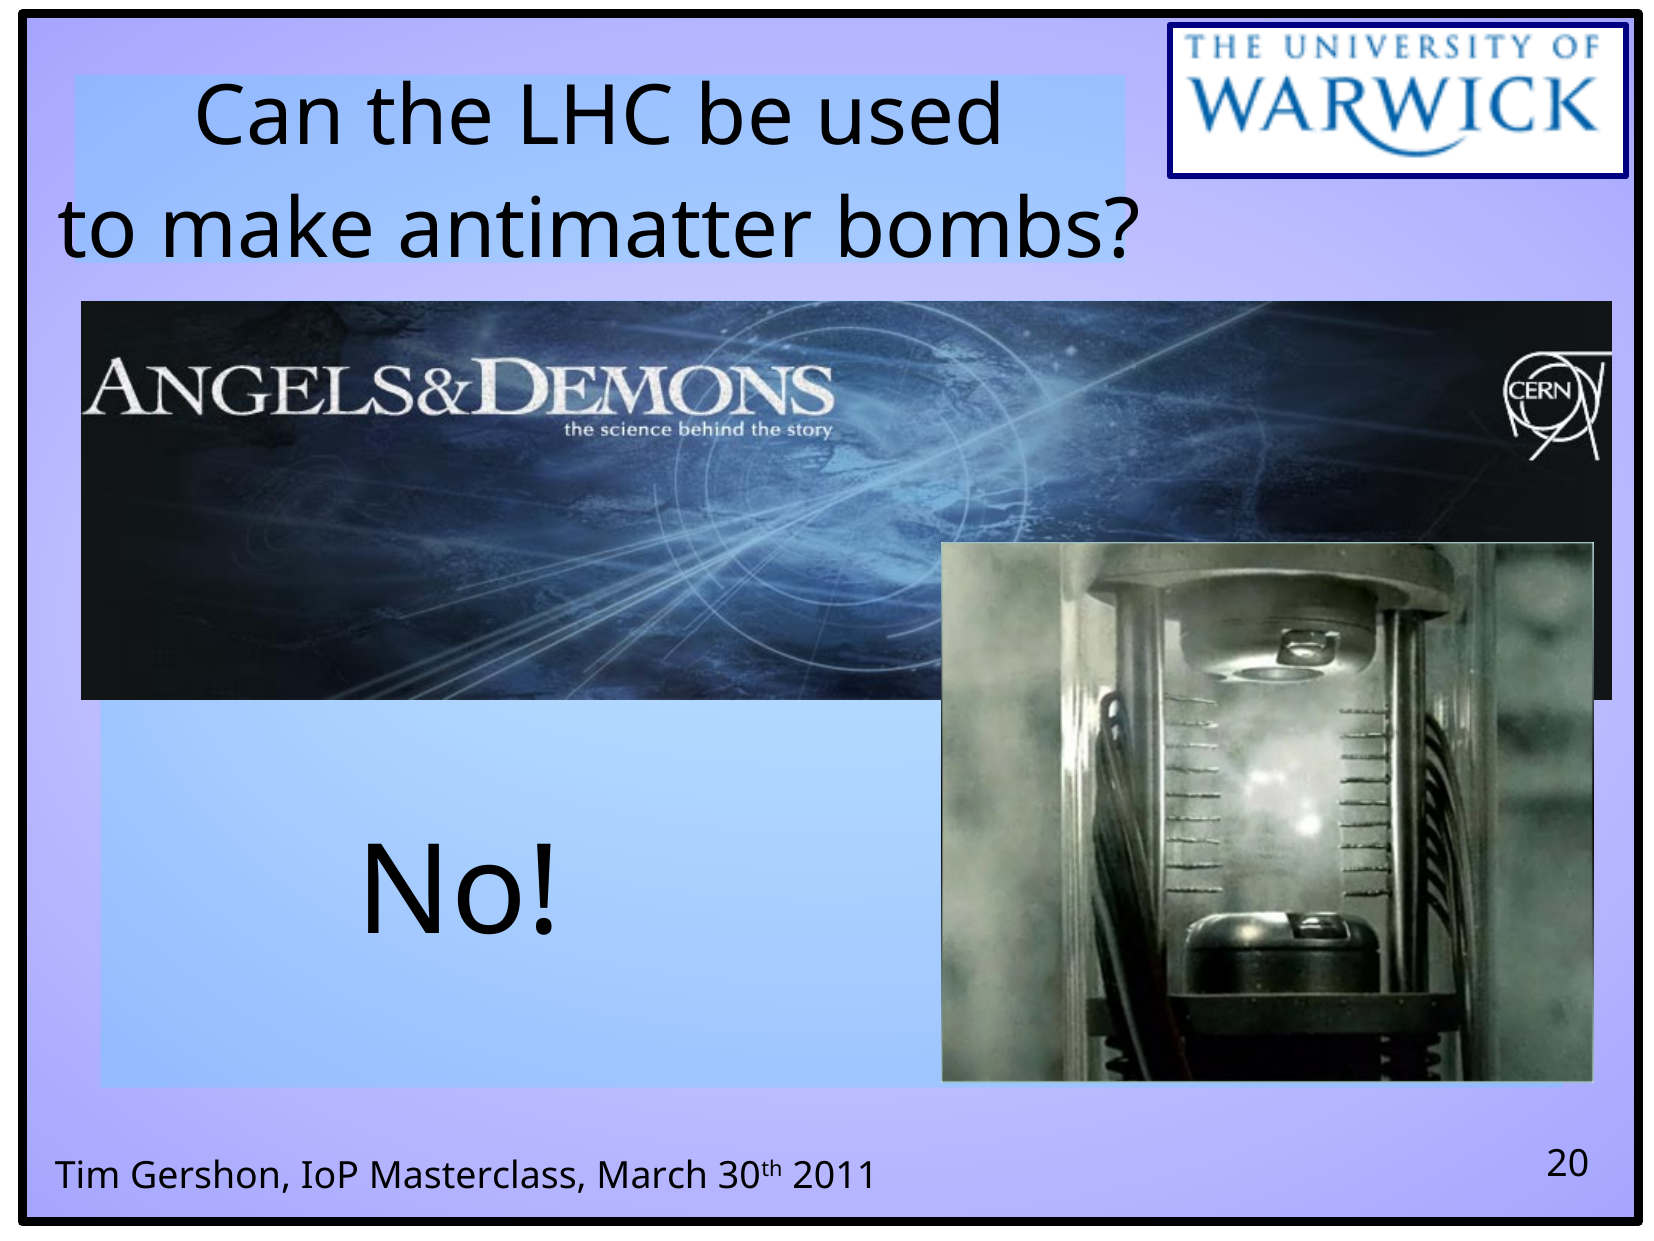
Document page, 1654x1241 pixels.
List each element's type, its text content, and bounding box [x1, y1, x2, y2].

picture [1172, 27, 1623, 174]
text_box Can the LHC be used to make antimatter bombs? [75, 75, 1126, 263]
picture [81, 301, 1612, 1083]
text_box No! [252, 792, 665, 960]
text_box [22, 13, 1639, 1222]
text_box Tim Gershon, IoP Masterclass, March 30th 2011 [72, 1136, 861, 1212]
text_box <number> [1530, 1125, 1606, 1201]
